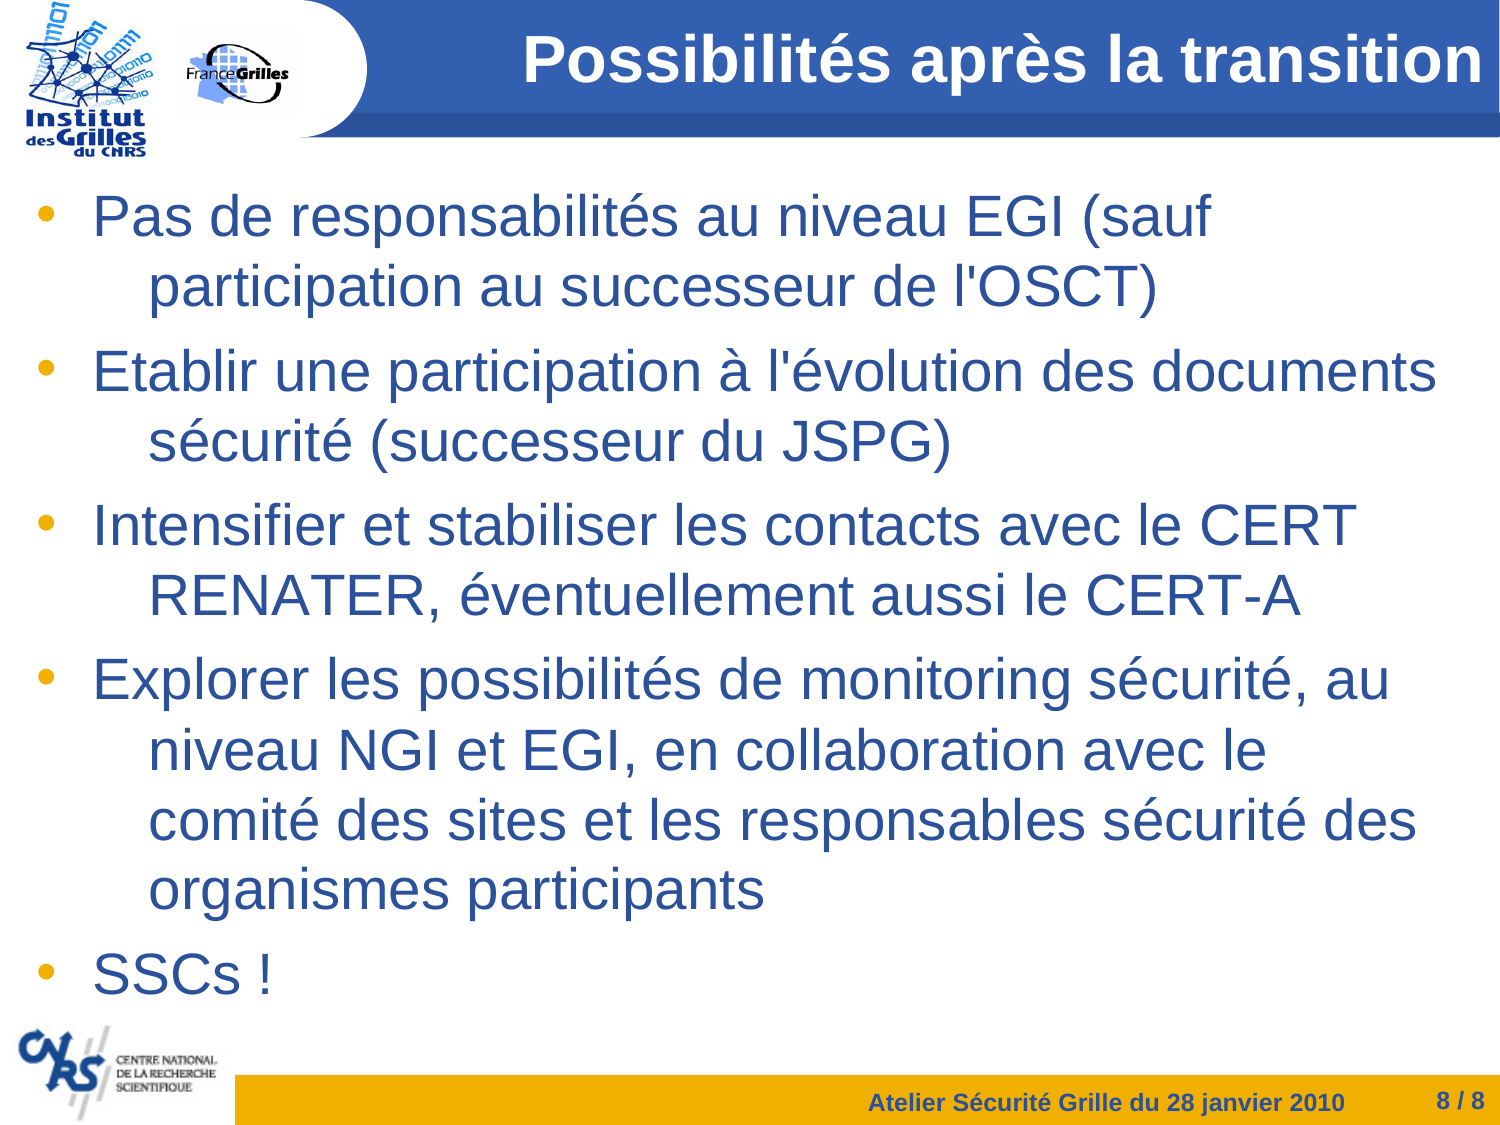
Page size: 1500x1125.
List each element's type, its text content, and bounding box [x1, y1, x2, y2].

picture [0, 1023, 235, 1125]
title Possibilités après la transition [395, 0, 1500, 113]
text_box <numéro> / 8 [1397, 1076, 1500, 1125]
text_box Atelier Sécurité Grille du 28 janvier 2010 [261, 1079, 1362, 1125]
picture [0, 0, 298, 159]
list Pas de responsabilités au niveau EGI (sauf participation au successeur de l'OSCT) Etablir une participation à l'évolution des documents sécurité (successeur du JSPG) Intensifier et stabiliser les contacts avec le CERT RENATER, éventuellement aussi le CERT-A Explorer les possibilités de monitoring sécurité, au niveau NGI et EGI, en collaboration avec le comité des sites et les responsables sécurité des organismes participants SSCs ! [21, 170, 1472, 1062]
